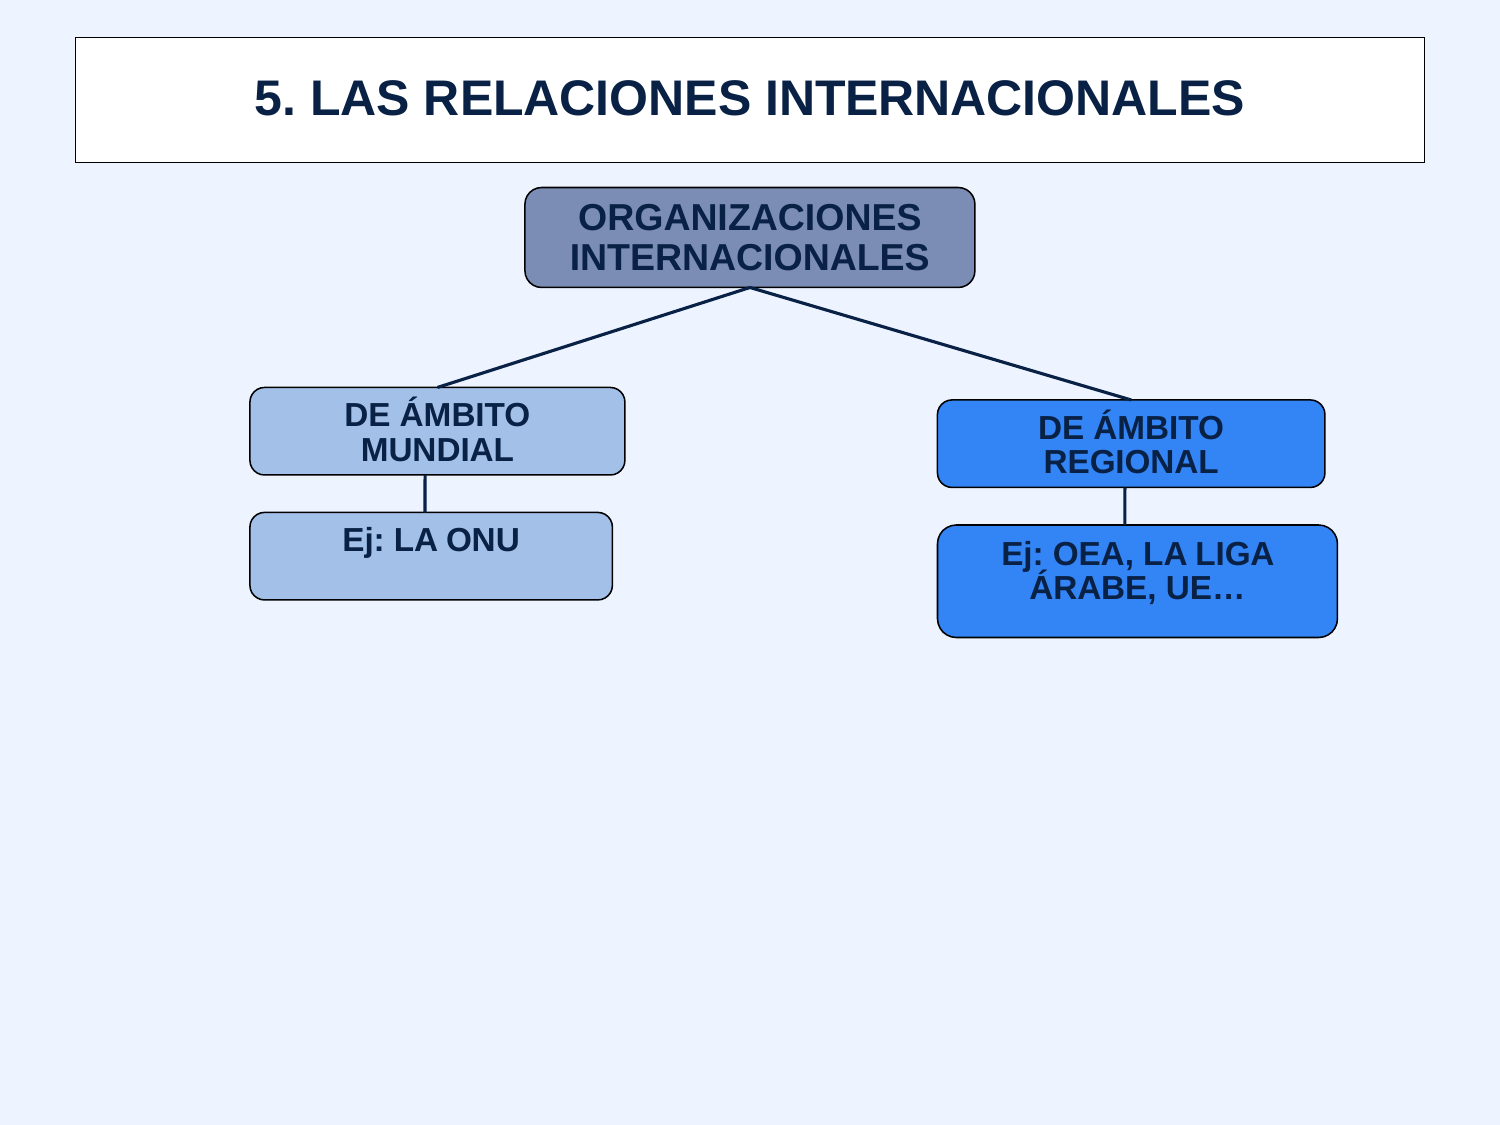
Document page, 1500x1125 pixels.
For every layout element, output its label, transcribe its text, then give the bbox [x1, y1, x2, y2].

text_box Ej: OEA, LA LIGA ÁRABE, UE… [937, 525, 1338, 638]
text_box ORGANIZACIONES INTERNACIONALES [524, 187, 975, 288]
text_box DE ÁMBITO REGIONAL [937, 399, 1325, 488]
text_box DE ÁMBITO MUNDIAL [249, 387, 625, 475]
title 5. LAS RELACIONES INTERNACIONALES [75, 37, 1425, 163]
text_box Ej: LA ONU [249, 512, 613, 600]
